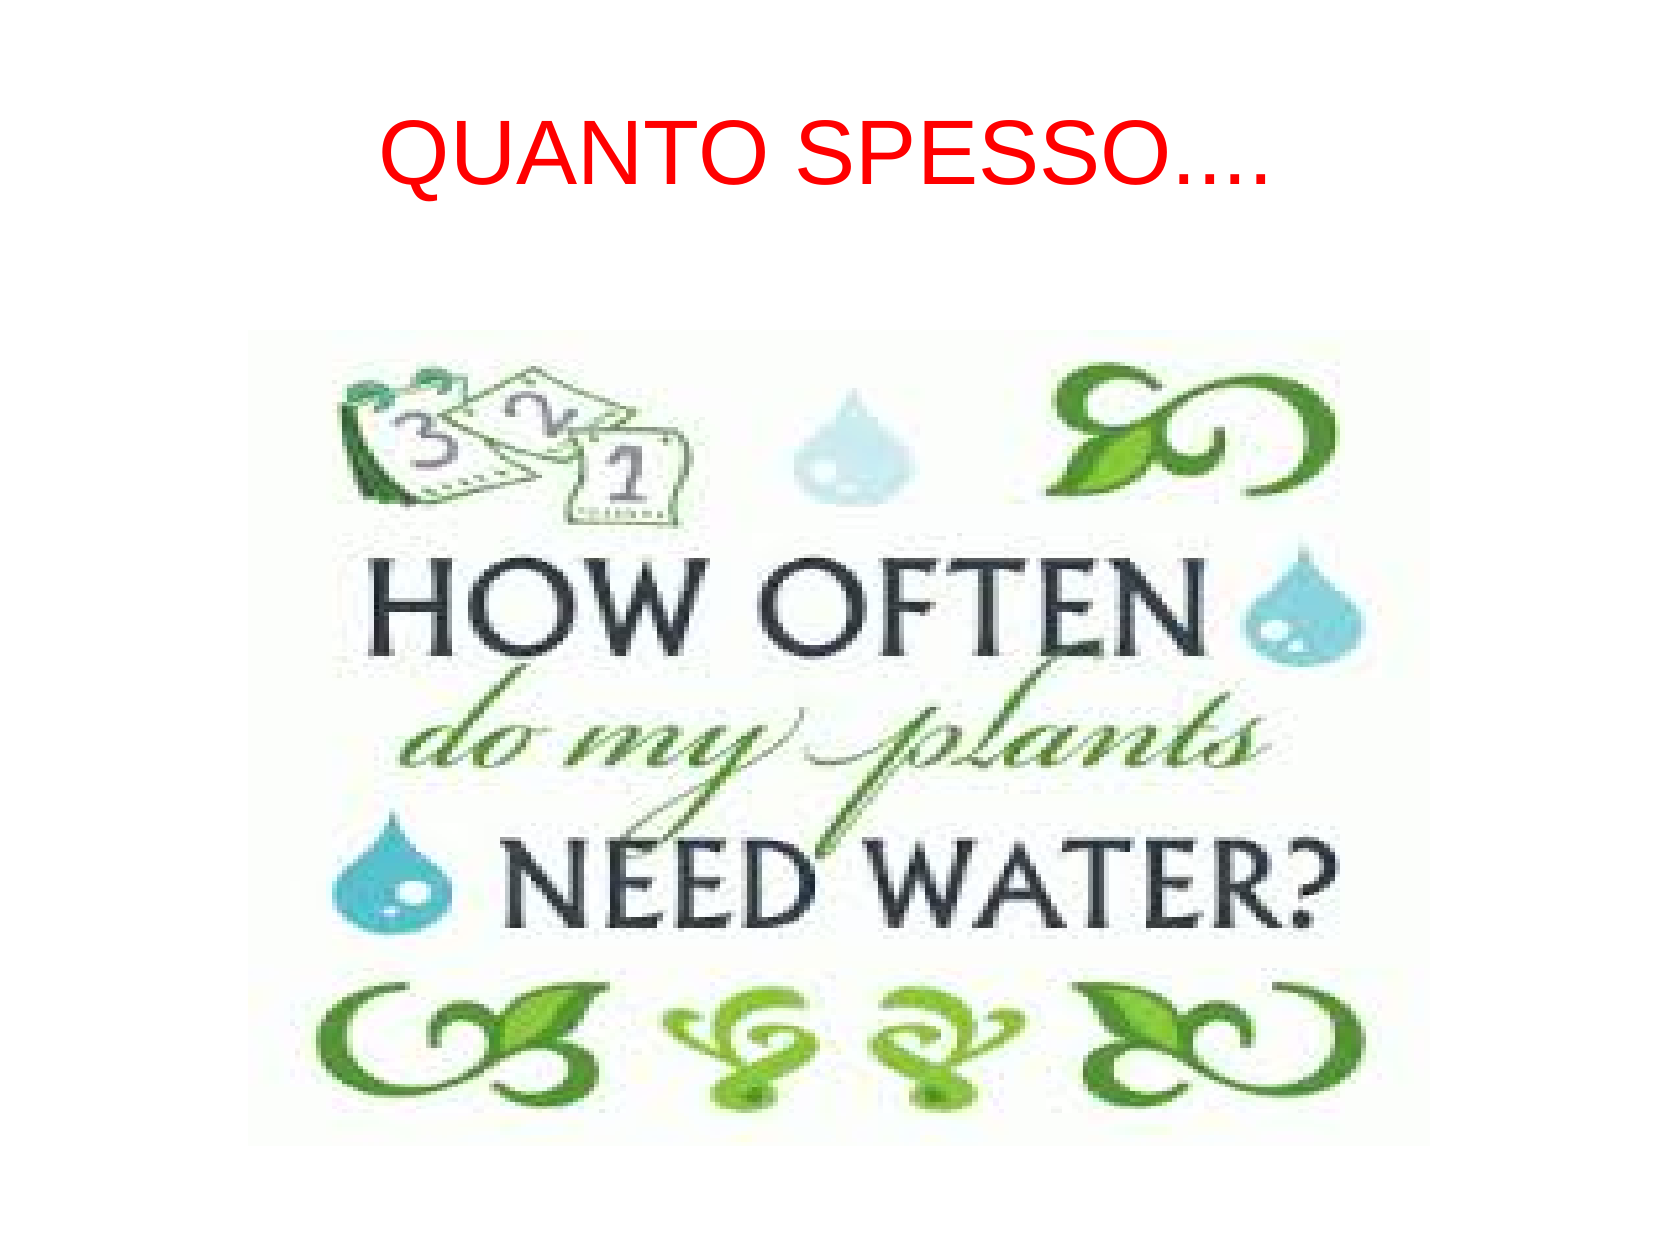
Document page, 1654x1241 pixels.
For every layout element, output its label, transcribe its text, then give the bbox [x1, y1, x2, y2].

title QUANTO SPESSO.... [82, 49, 1571, 257]
picture [248, 330, 1430, 1146]
